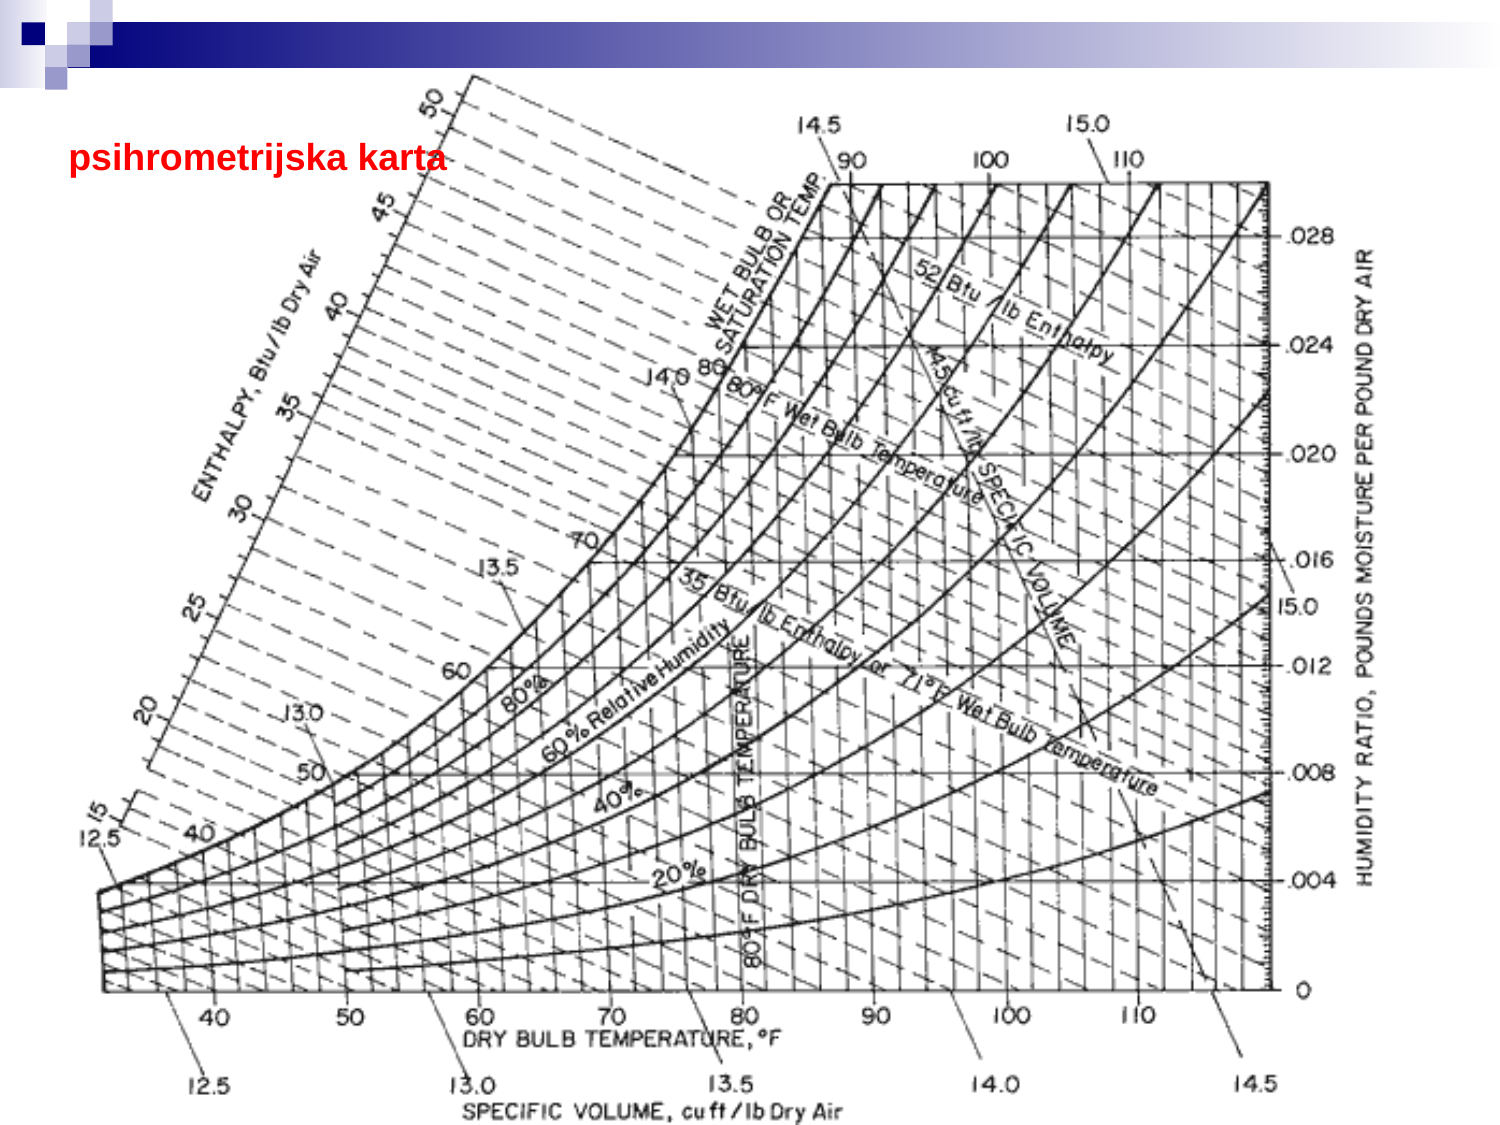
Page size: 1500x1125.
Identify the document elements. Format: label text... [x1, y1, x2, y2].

text_box psihrometrijska karta [53, 125, 463, 186]
picture [76, 70, 1381, 1125]
